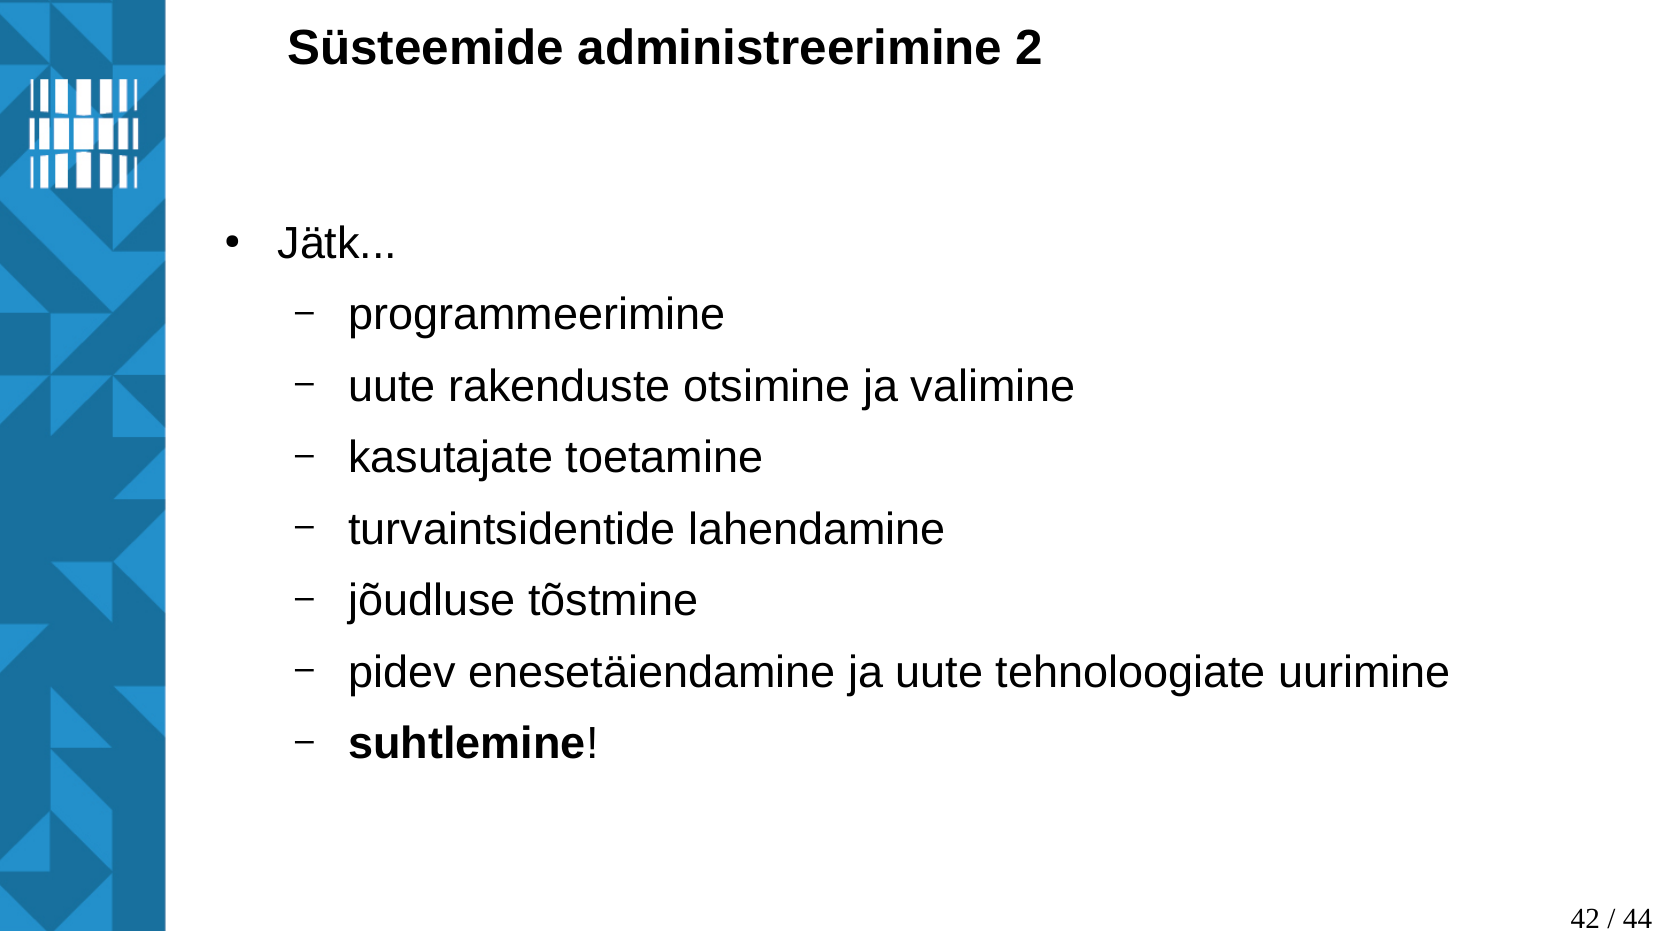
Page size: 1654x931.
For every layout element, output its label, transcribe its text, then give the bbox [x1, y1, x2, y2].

list Jätk... programmeerimine uute rakenduste otsimine ja valimine kasutajate toetamine turvaintsidentide lahendamine jõudluse tõstmine pidev enesetäiendamine ja uute tehnoloogiate uurimine suhtlemine! [206, 217, 1625, 864]
title Süsteemide administreerimine 2 [287, 10, 1602, 86]
